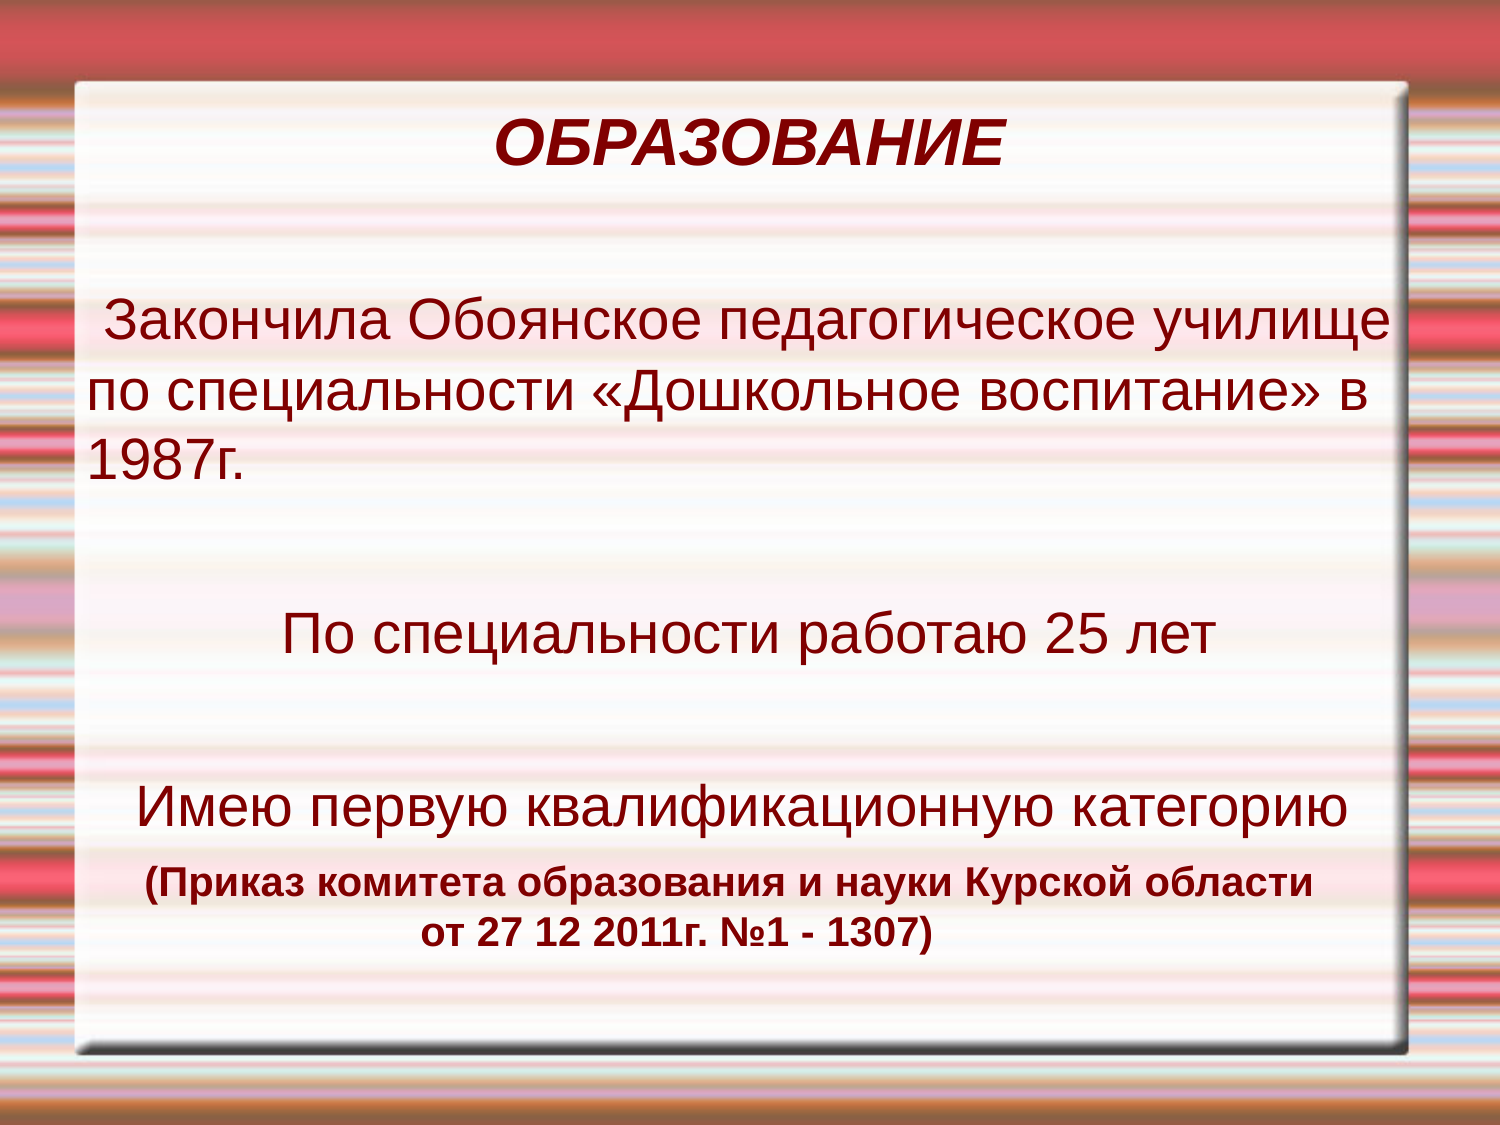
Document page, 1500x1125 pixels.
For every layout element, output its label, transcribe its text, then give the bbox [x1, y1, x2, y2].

list Закончила Обоянское педагогическое училище по специальности «Дошкольное воспитание» в 1987г. По специальности работаю 25 лет Имею первую квалификационную категорию (Приказ комитета образования и науки Курской области от 27 12 2011г. №1 - 1307) [72, 271, 1438, 1017]
picture [0, 0, 1500, 1125]
title ОБРАЗОВАНИЕ [75, 45, 1426, 233]
